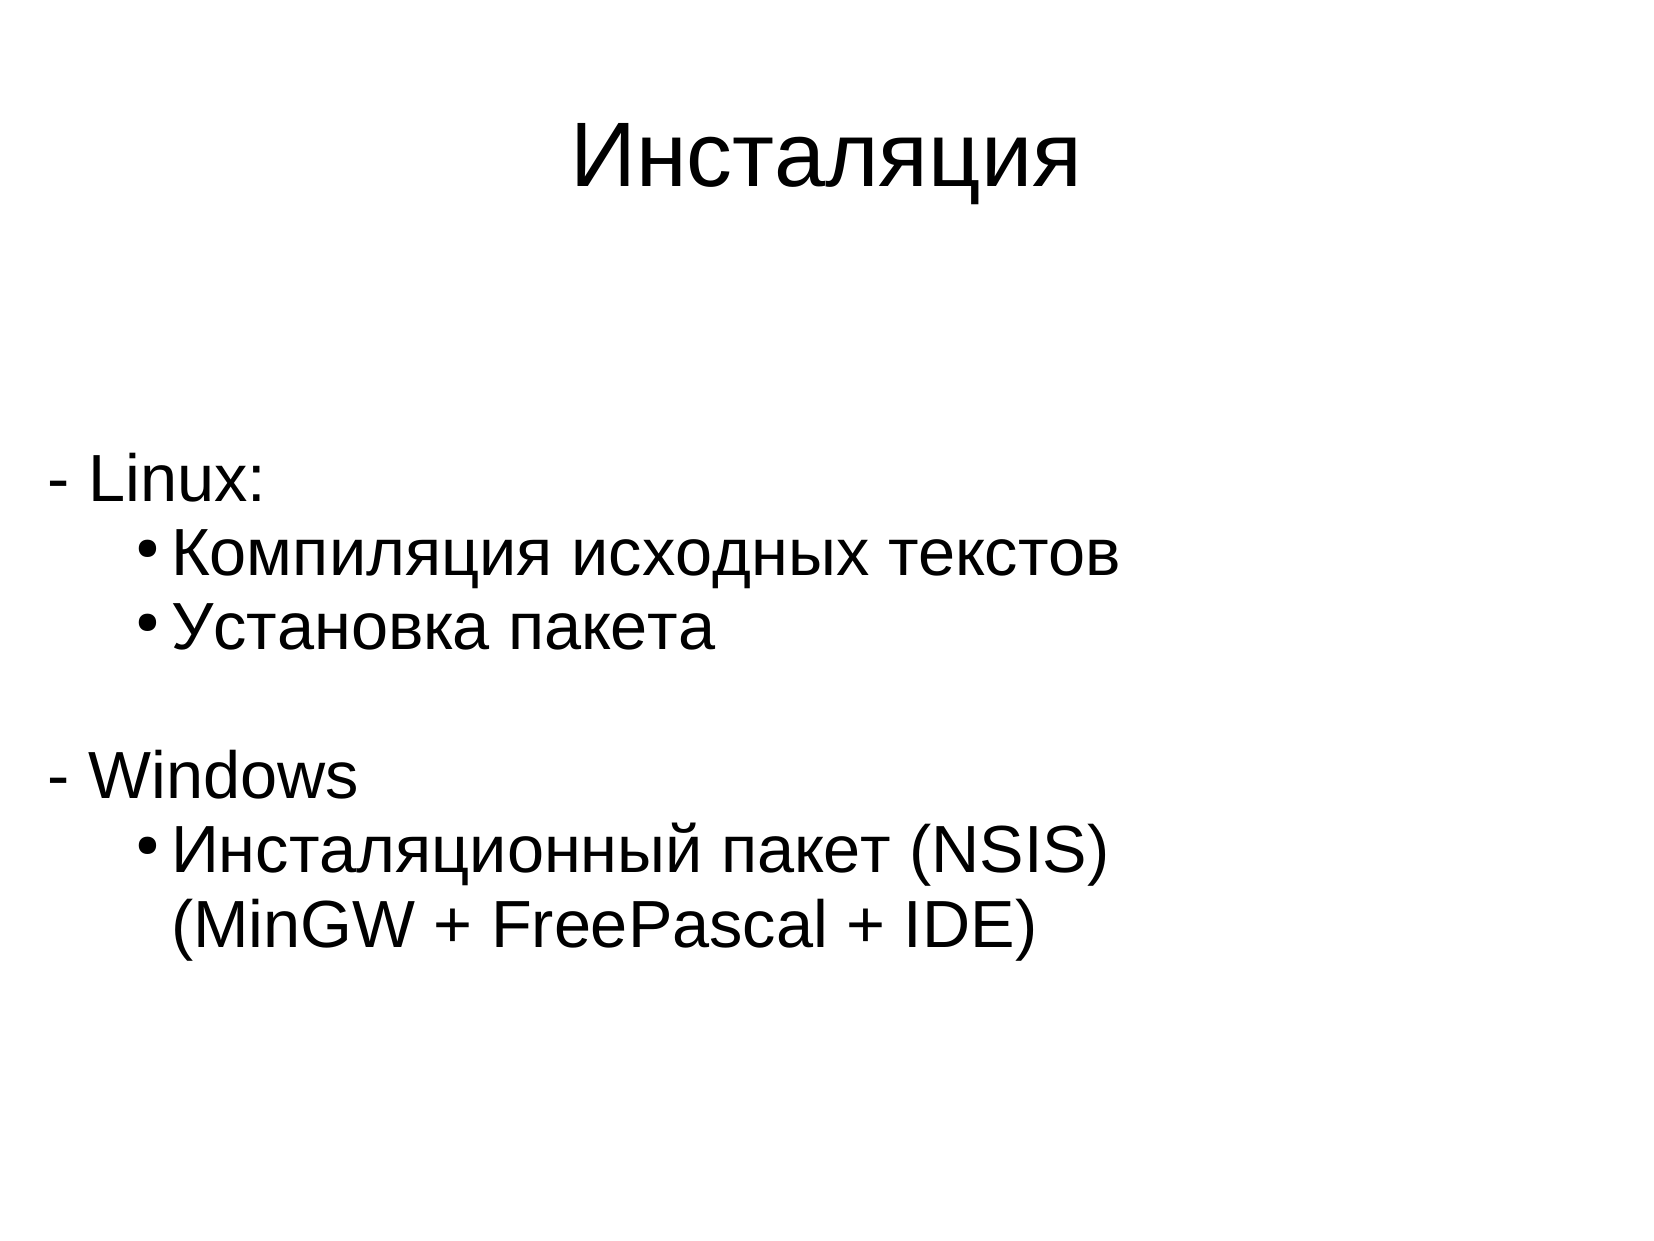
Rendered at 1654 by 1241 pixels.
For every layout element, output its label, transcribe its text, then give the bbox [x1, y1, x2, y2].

subtitle - Linux: Компиляция исходных текстов Установка пакета - Windows Инсталяционный пакет (NSIS) (MinGW + FreePascal + IDE) [29, 297, 1624, 1102]
title Инсталяция [82, 49, 1571, 257]
